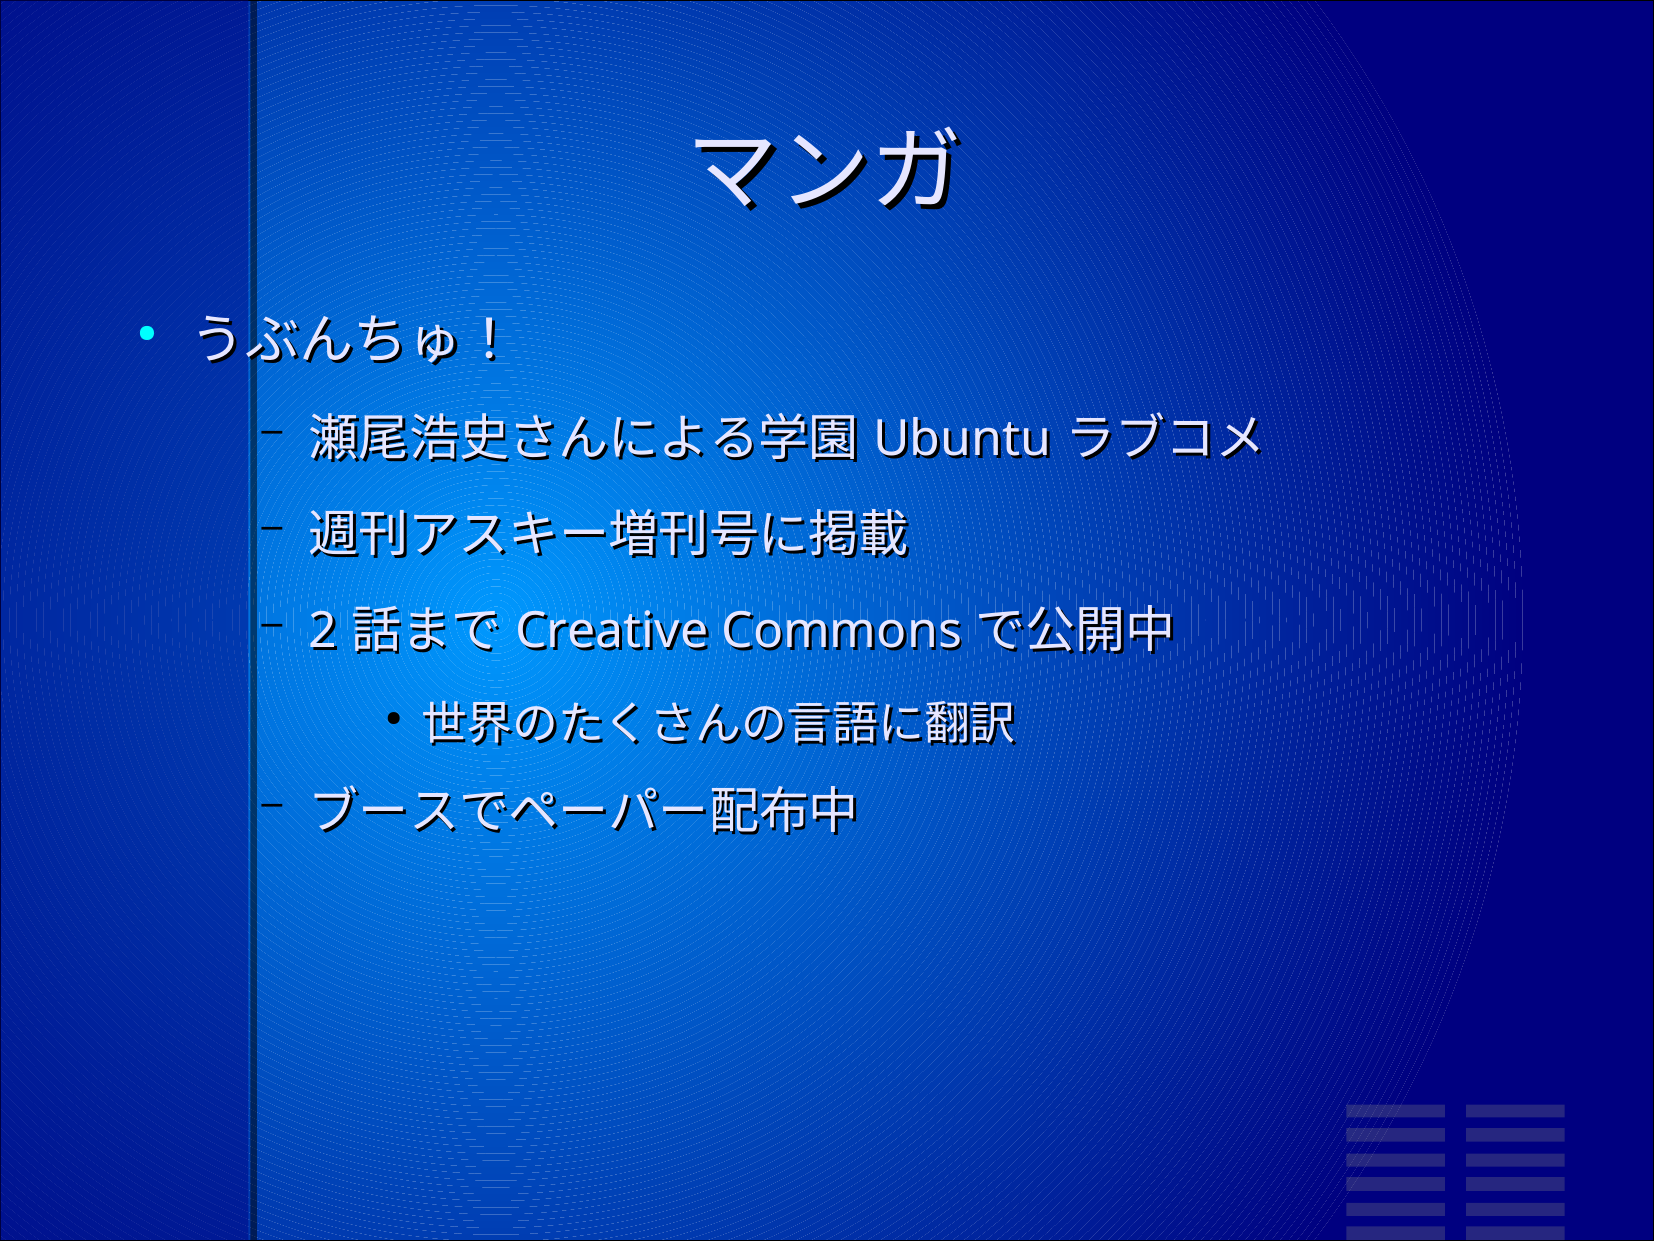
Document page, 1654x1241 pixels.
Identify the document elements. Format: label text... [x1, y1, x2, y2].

title マンガ [118, 58, 1531, 266]
list うぶんちゅ！ 瀬尾浩史さんによる学園Ubuntuラブコメ 週刊アスキー増刊号に掲載 2話までCreative Commonsで公開中 世界のたくさんの言語に翻訳 ブースでペーパー配布中 [119, 295, 1533, 1164]
